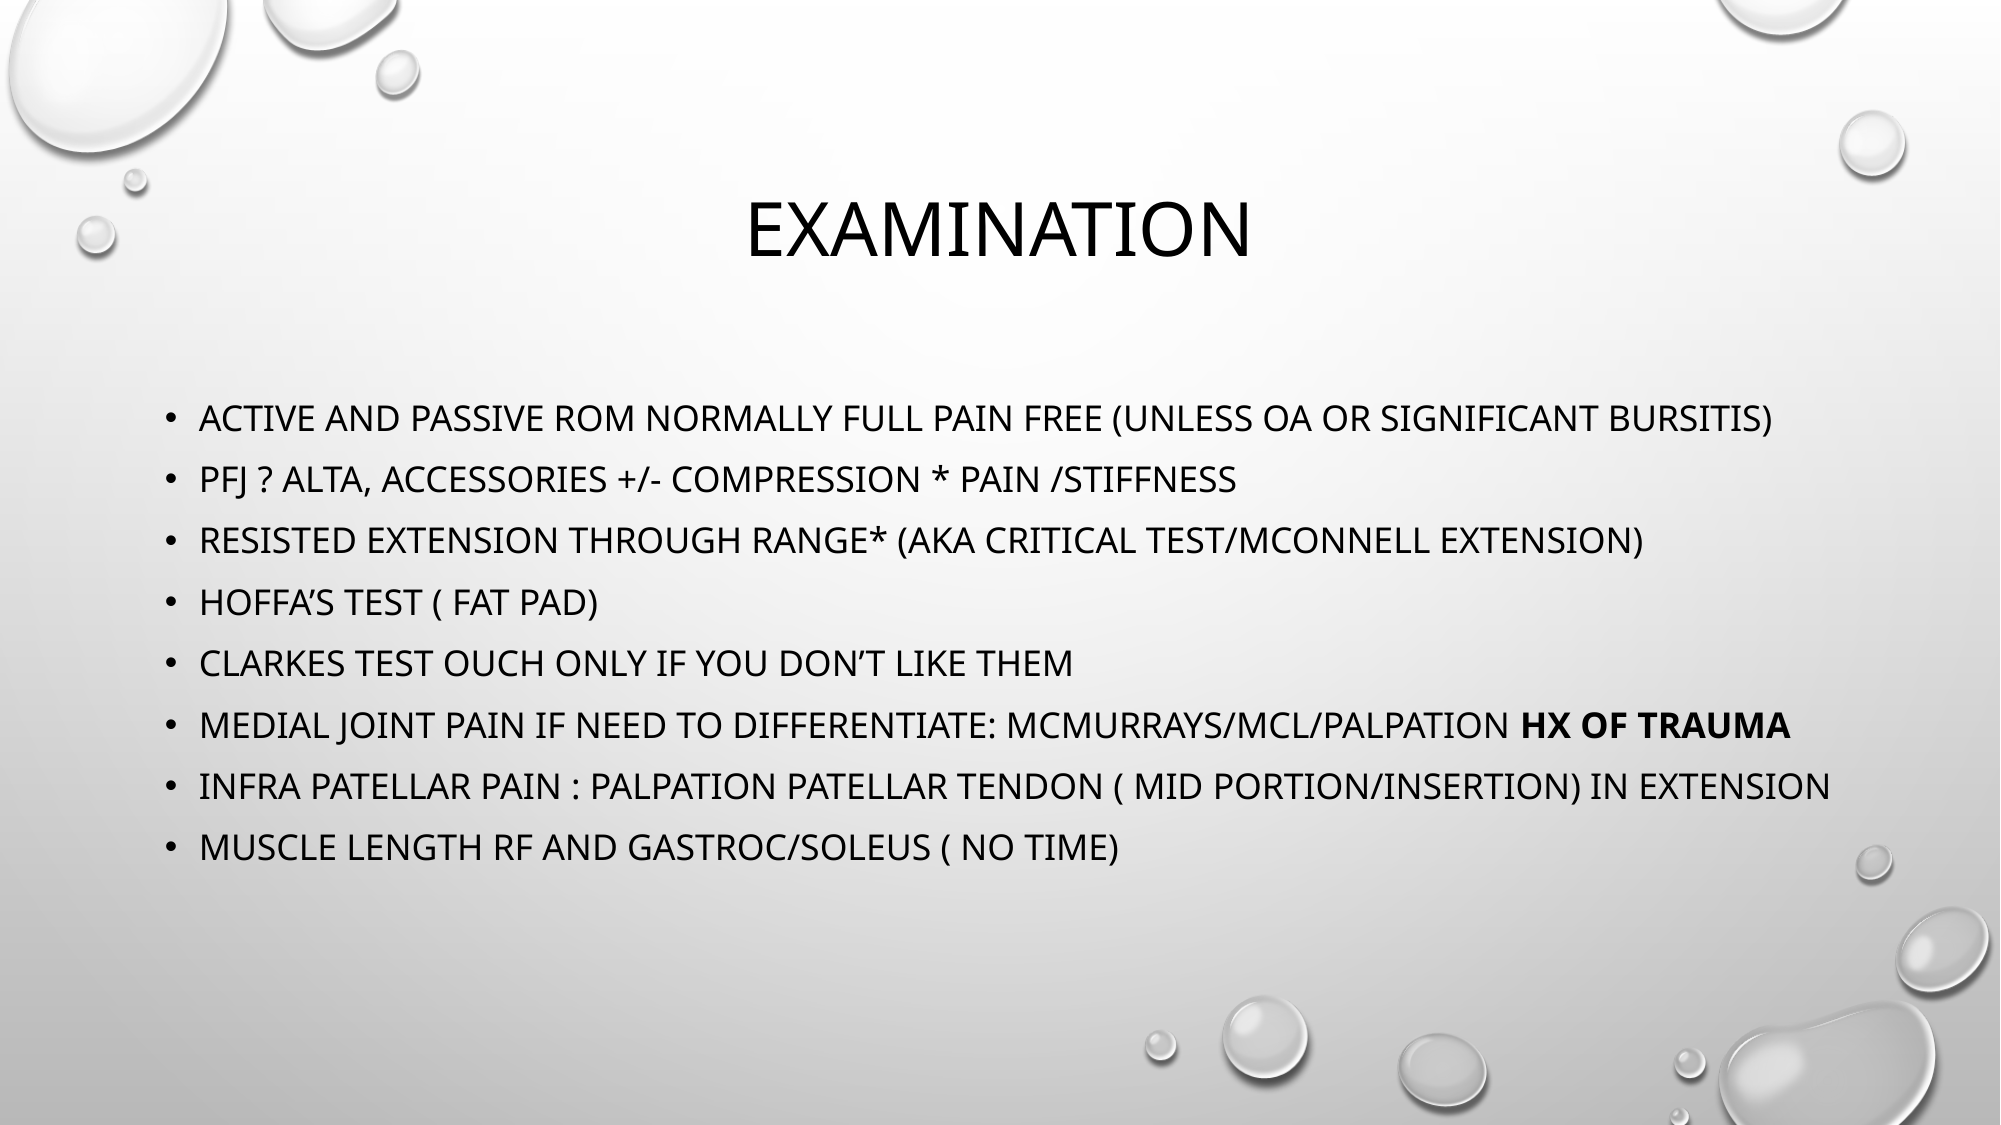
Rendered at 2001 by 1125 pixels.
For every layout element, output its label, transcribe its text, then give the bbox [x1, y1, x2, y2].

list Active and passive Rom normally full pain free (unless OA or significant bursitis) PFJ ? Alta, accessories +/- compression * pain /stiffness Resisted extension through range* (AKA critical test/mconnell extension) Hoffa’s test ( fat pad) Clarkes test ouch only if you don’t like them Medial joint pain if need to differentiate: mcmurrays/MCL/palpation Hx of trauma Infra patellar pain : Palpation patellar tendon ( mid portion/insertion) in extension Muscle length rf and gastroc/soleus ( no time) [149, 388, 1850, 950]
title examination [149, 101, 1851, 364]
